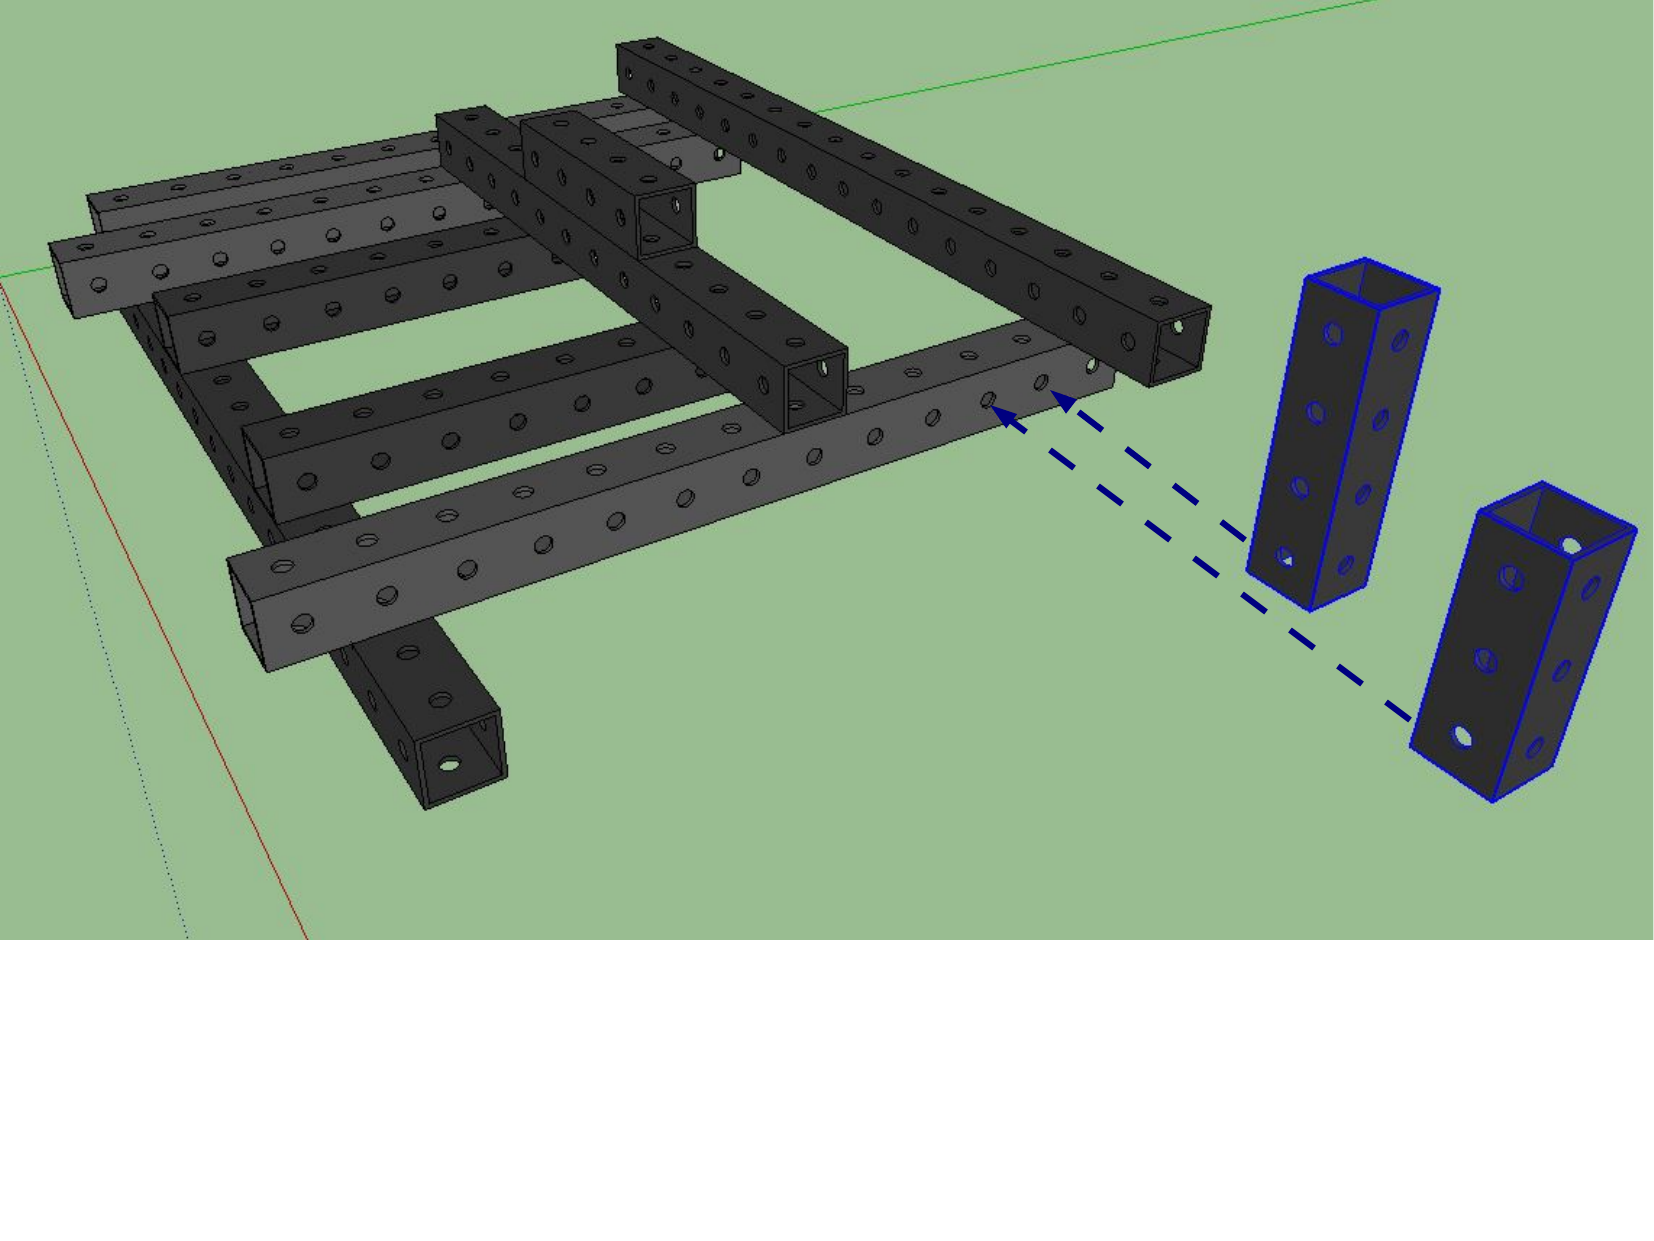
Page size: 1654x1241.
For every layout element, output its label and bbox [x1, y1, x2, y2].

picture [0, 0, 1654, 940]
